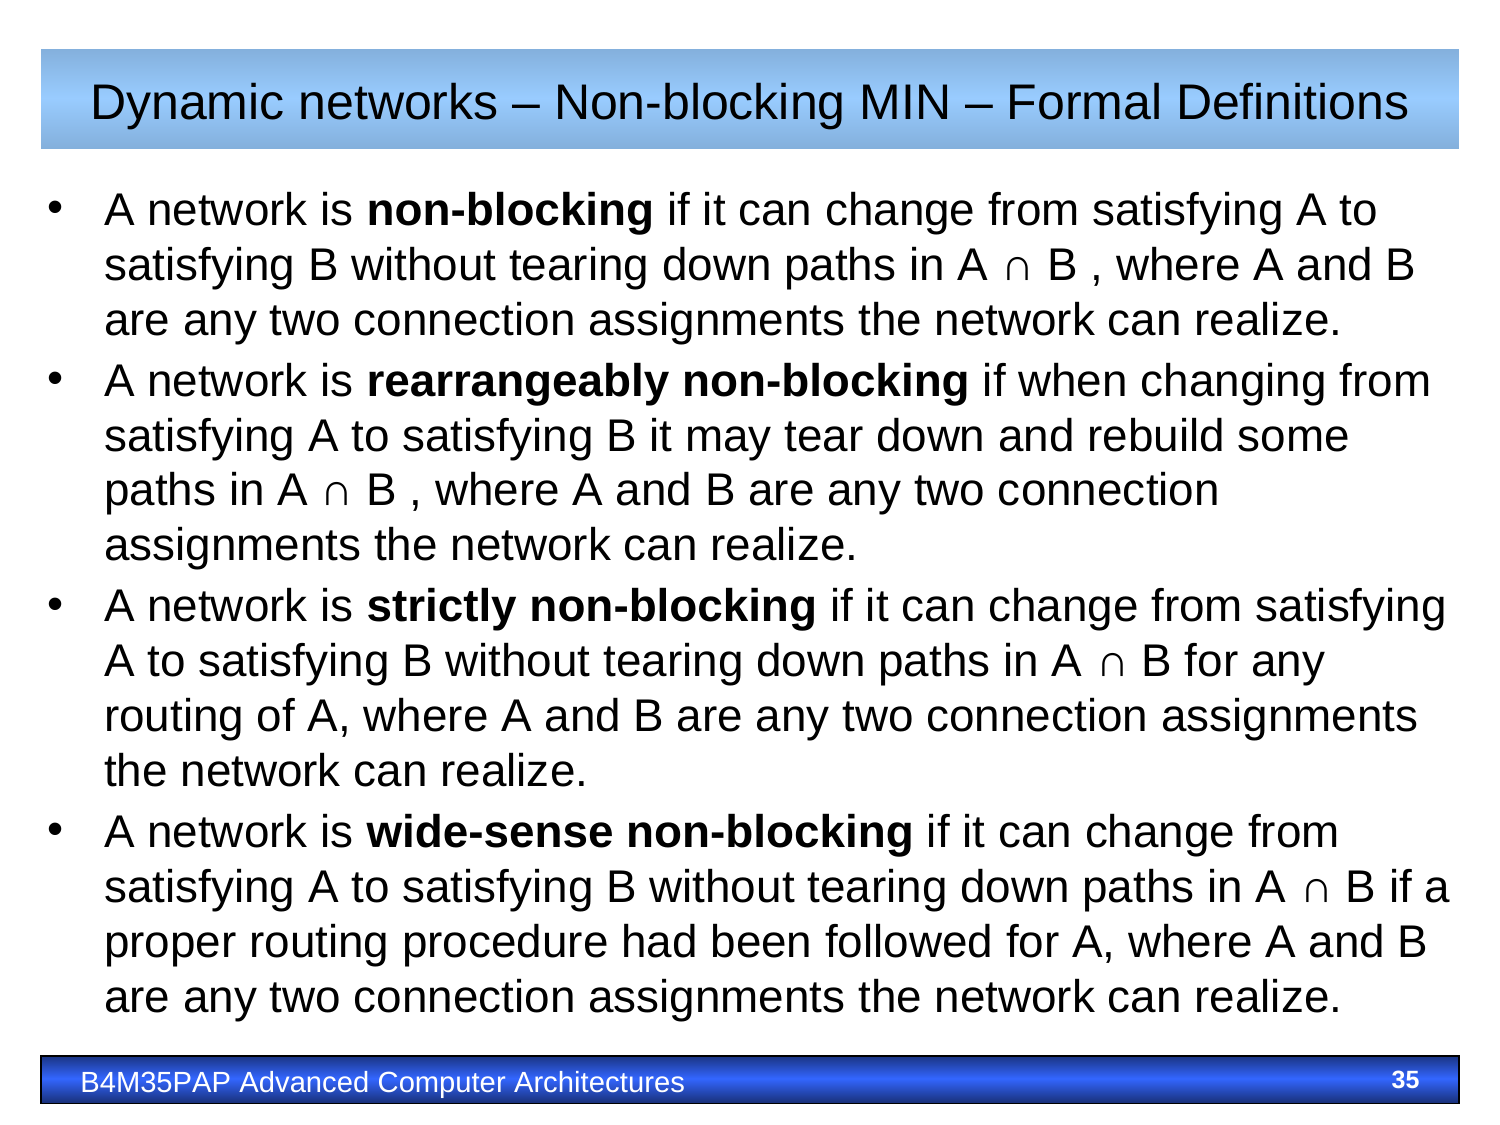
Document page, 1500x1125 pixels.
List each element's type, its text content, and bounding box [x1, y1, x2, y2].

title Dynamic networks – Non-blocking MIN – Formal Definitions [41, 49, 1459, 149]
list A network is non-blocking if it can change from satisfying A to satisfying B without tearing down paths in A ∩ B , where A and B are any two connection assignments the network can realize. A network is rearrangeably non-blocking if when changing from satisfying A to satisfying B it may tear down and rebuild some paths in A ∩ B , where A and B are any two connection assignments the network can realize. A network is strictly non-blocking if it can change from satisfying A to satisfying B without tearing down paths in A ∩ B for any routing of A, where A and B are any two connection assignments the network can realize. A network is wide-sense non-blocking if it can change from satisfying A to satisfying B without tearing down paths in A ∩ B if a proper routing procedure had been followed for A, where A and B are any two connection assignments the network can realize. [33, 171, 1477, 1031]
